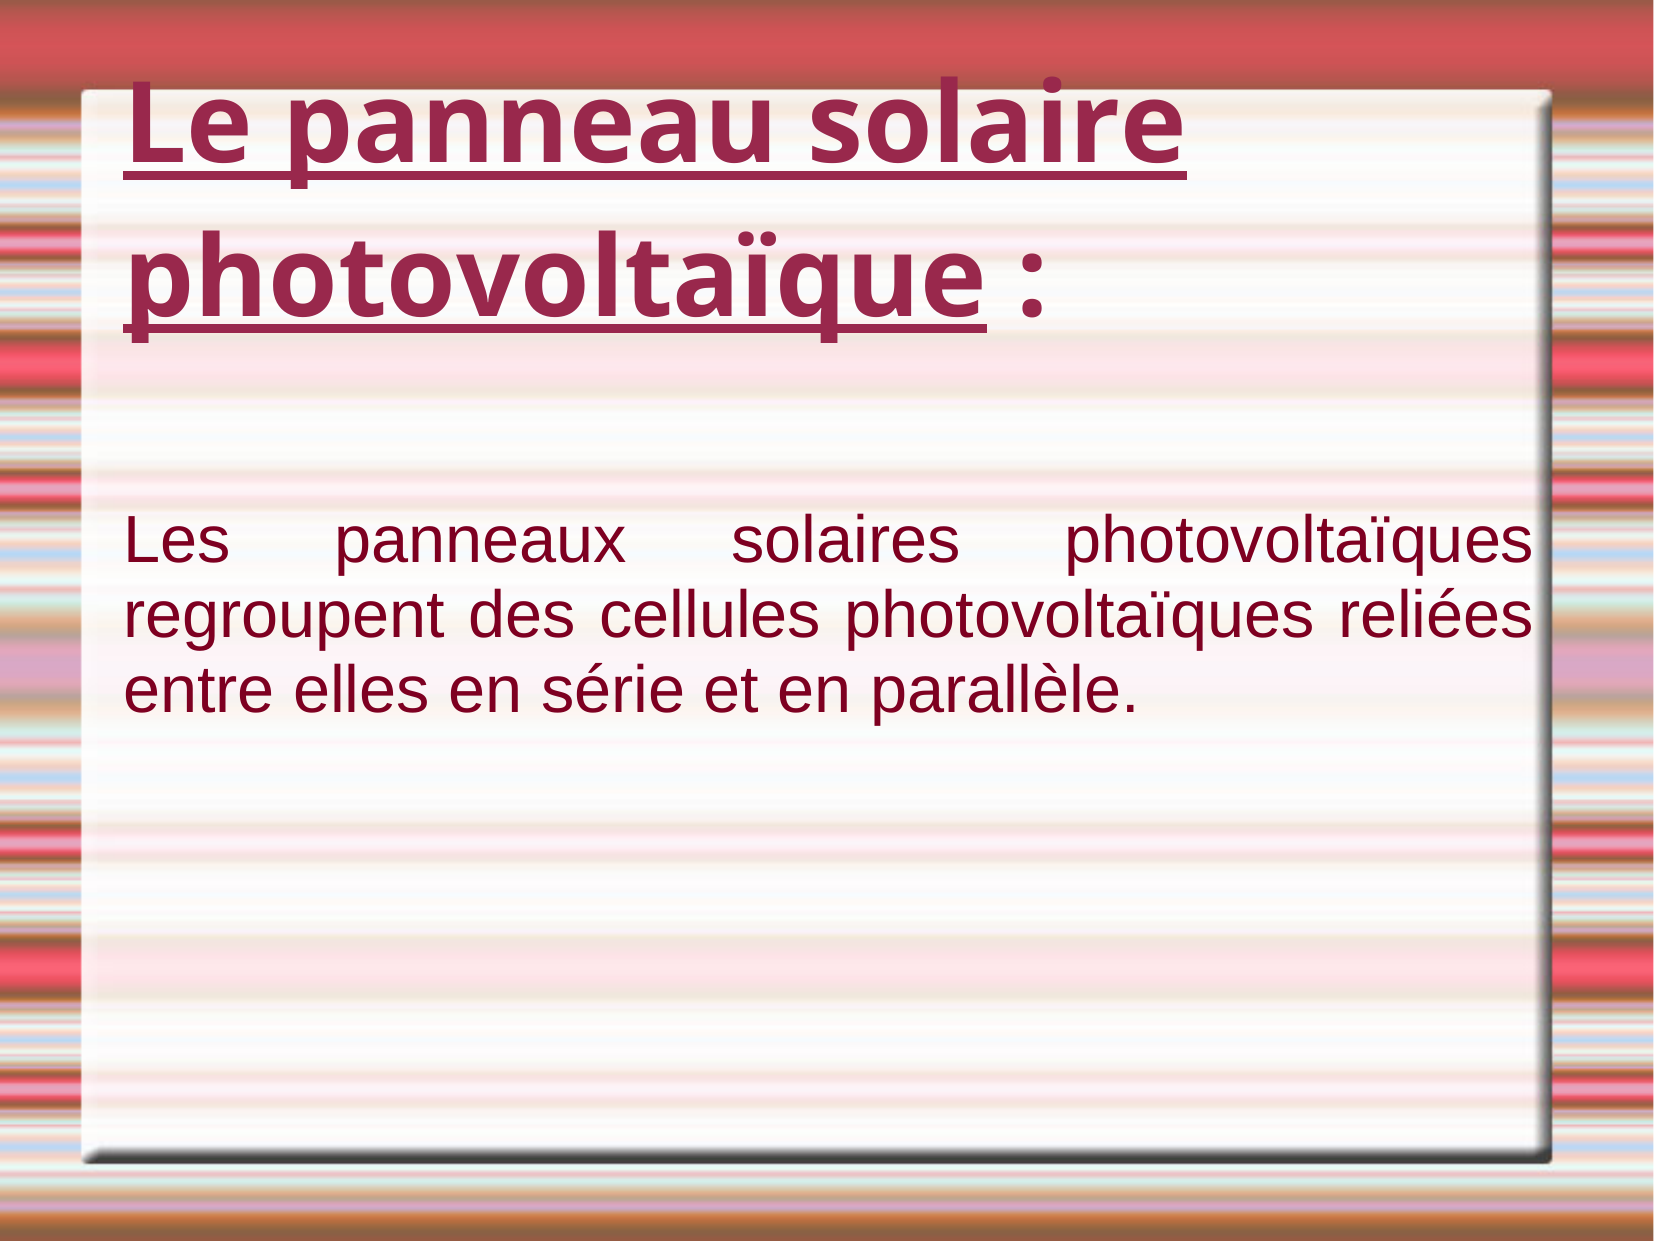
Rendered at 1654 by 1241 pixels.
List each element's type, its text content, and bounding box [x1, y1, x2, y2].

subtitle Le panneau solaire photovoltaïque : Les panneaux solaires photovoltaïques regroupent des cellules photovoltaïques reliées entre elles en série et en parallèle. [123, 0, 1536, 886]
picture [0, 0, 1654, 1241]
